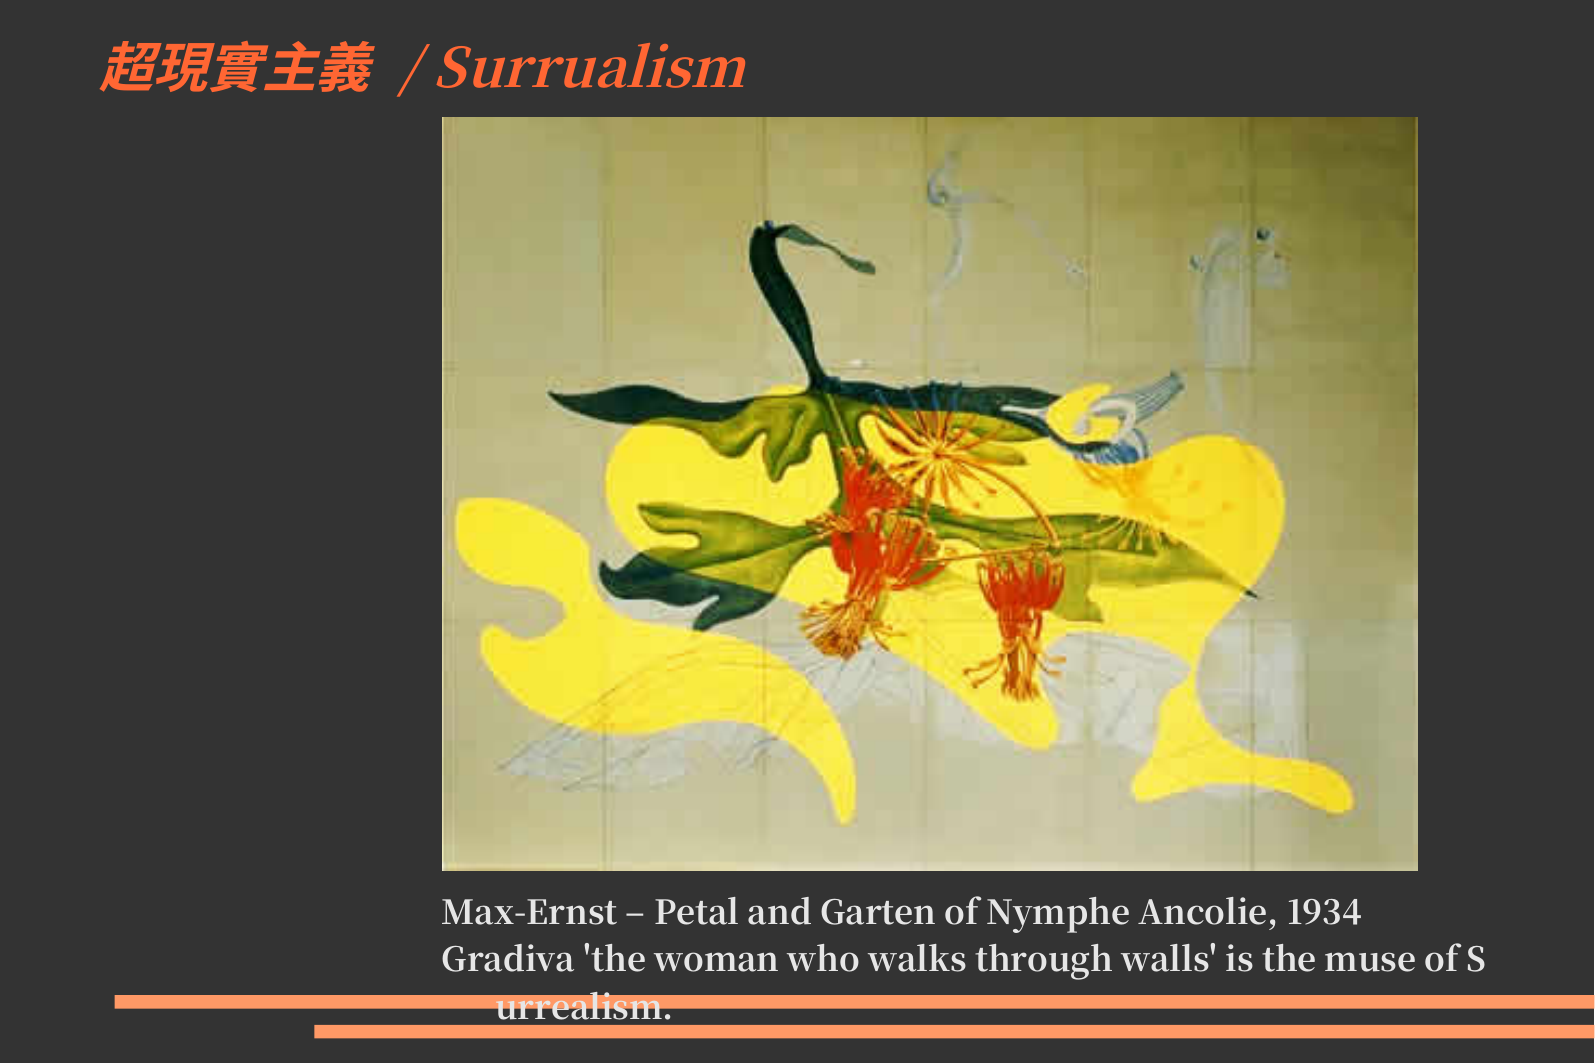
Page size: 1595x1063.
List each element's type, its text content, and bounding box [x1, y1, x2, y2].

list Max-Ernst – Petal and Garten of Nymphe Ancolie, 1934 Gradiva 'the woman who walks through walls' is the muse of Surrealism. [424, 885, 1506, 1000]
title 超現實主義 / Surrualism [99, 0, 1462, 153]
picture [442, 153, 1418, 871]
